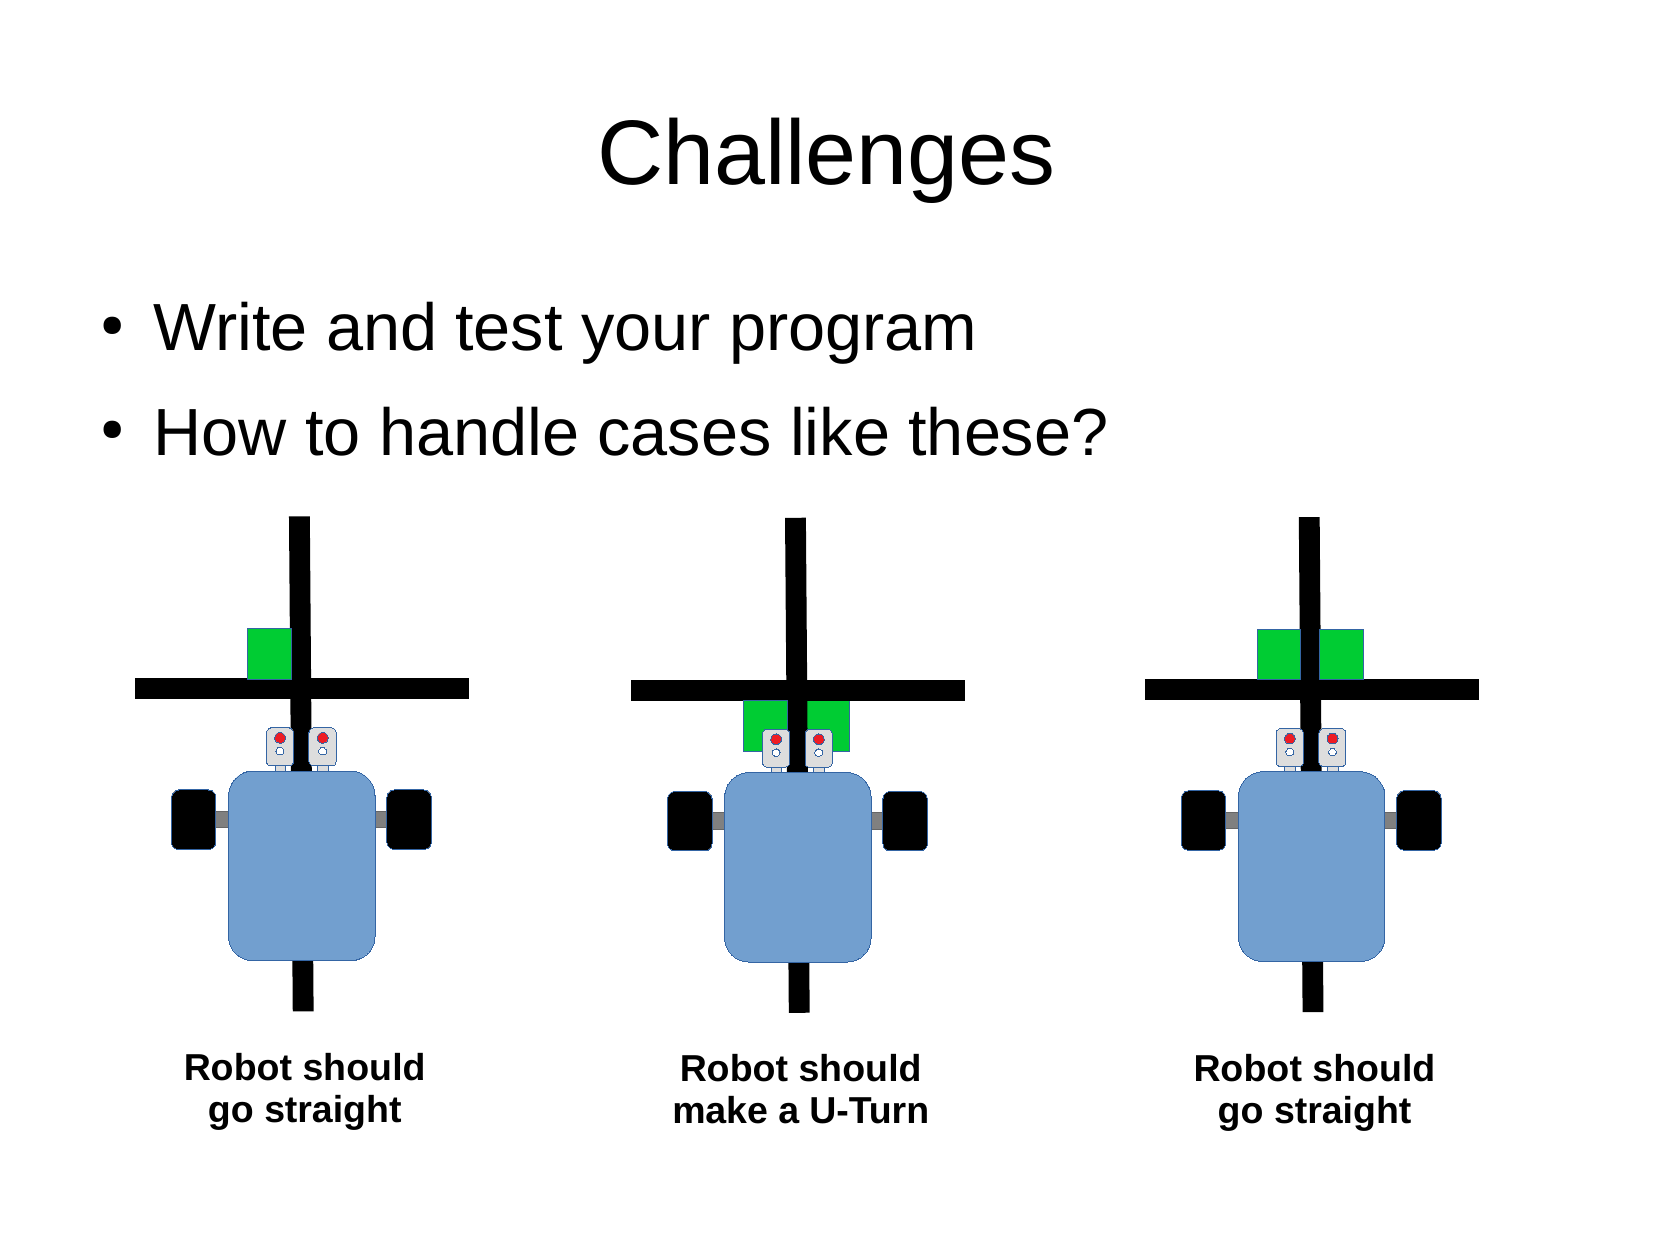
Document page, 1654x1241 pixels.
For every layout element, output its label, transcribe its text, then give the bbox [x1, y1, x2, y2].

list Write and test your program How to handle cases like these? [82, 290, 1571, 1010]
text_box [171, 727, 432, 961]
text_box [1319, 629, 1364, 680]
text_box Robot should go straight [151, 1038, 459, 1138]
text_box [247, 628, 292, 680]
text_box [1257, 629, 1301, 680]
title Challenges [82, 49, 1571, 257]
text_box Robot should make a U-Turn [647, 1040, 955, 1140]
text_box [667, 700, 928, 963]
text_box Robot should go straight [1161, 1039, 1468, 1139]
text_box [1181, 728, 1442, 962]
